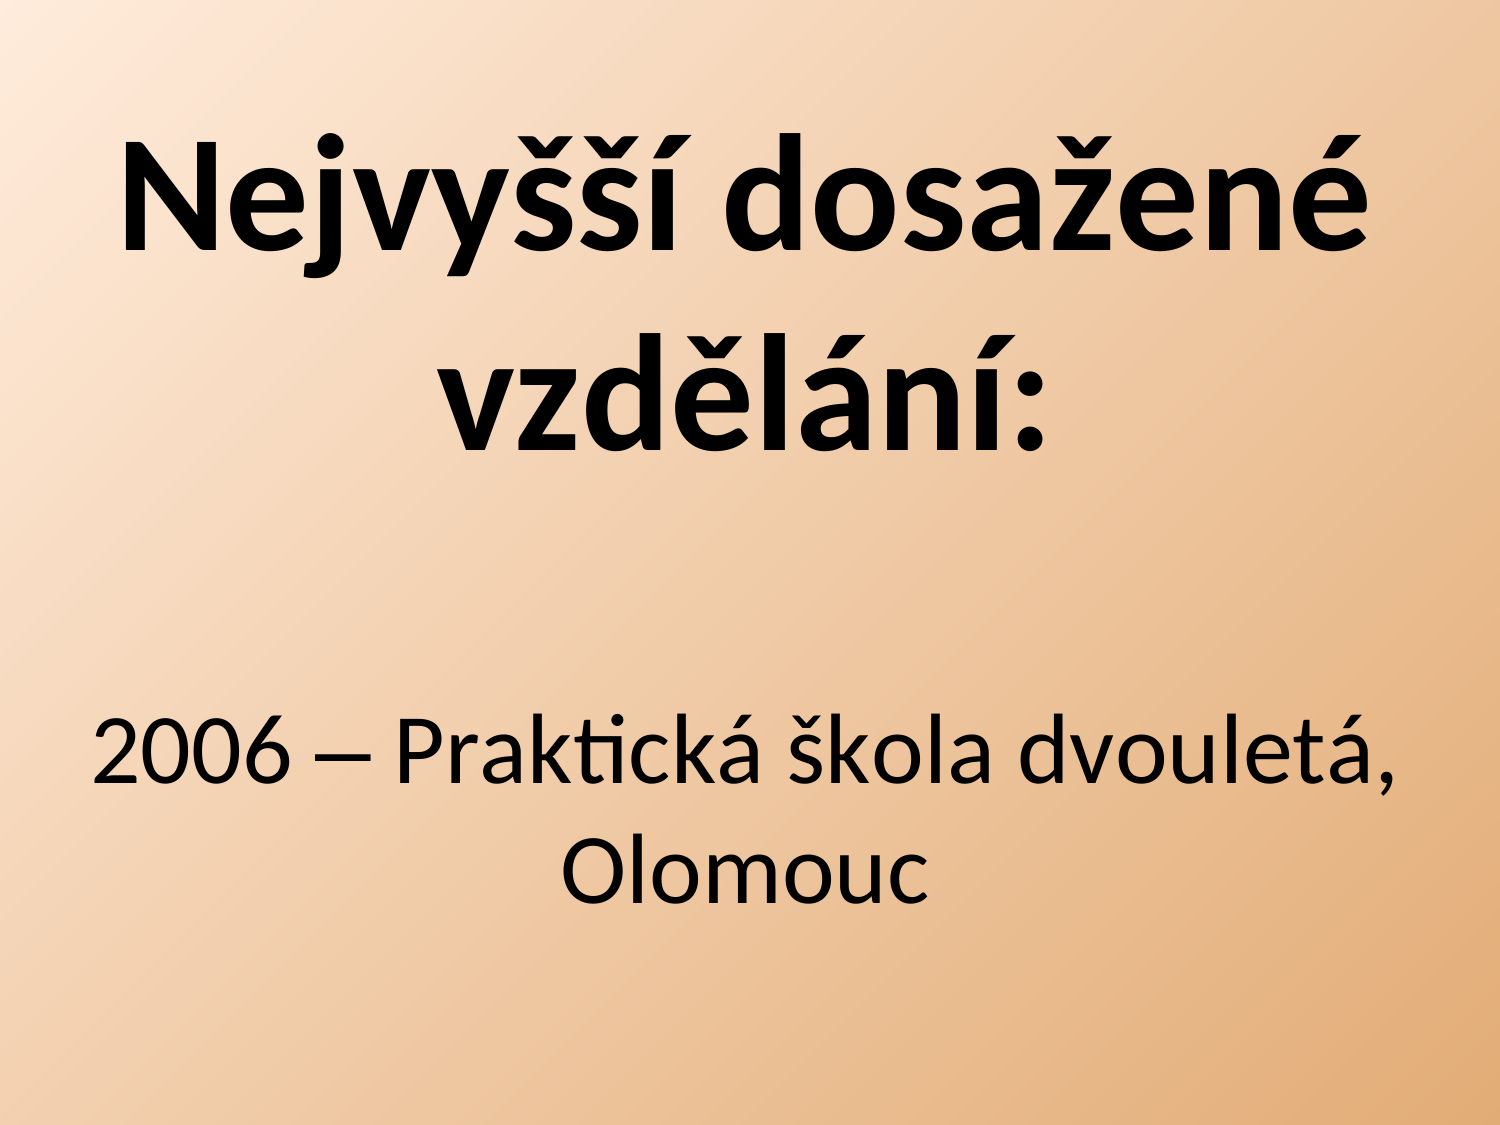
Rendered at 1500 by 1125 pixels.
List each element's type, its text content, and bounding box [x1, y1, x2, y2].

title Nejvyšší dosažené vzdělání: 2006 ‒ Praktická škola dvouletá, Olomouc [70, 76, 1421, 932]
